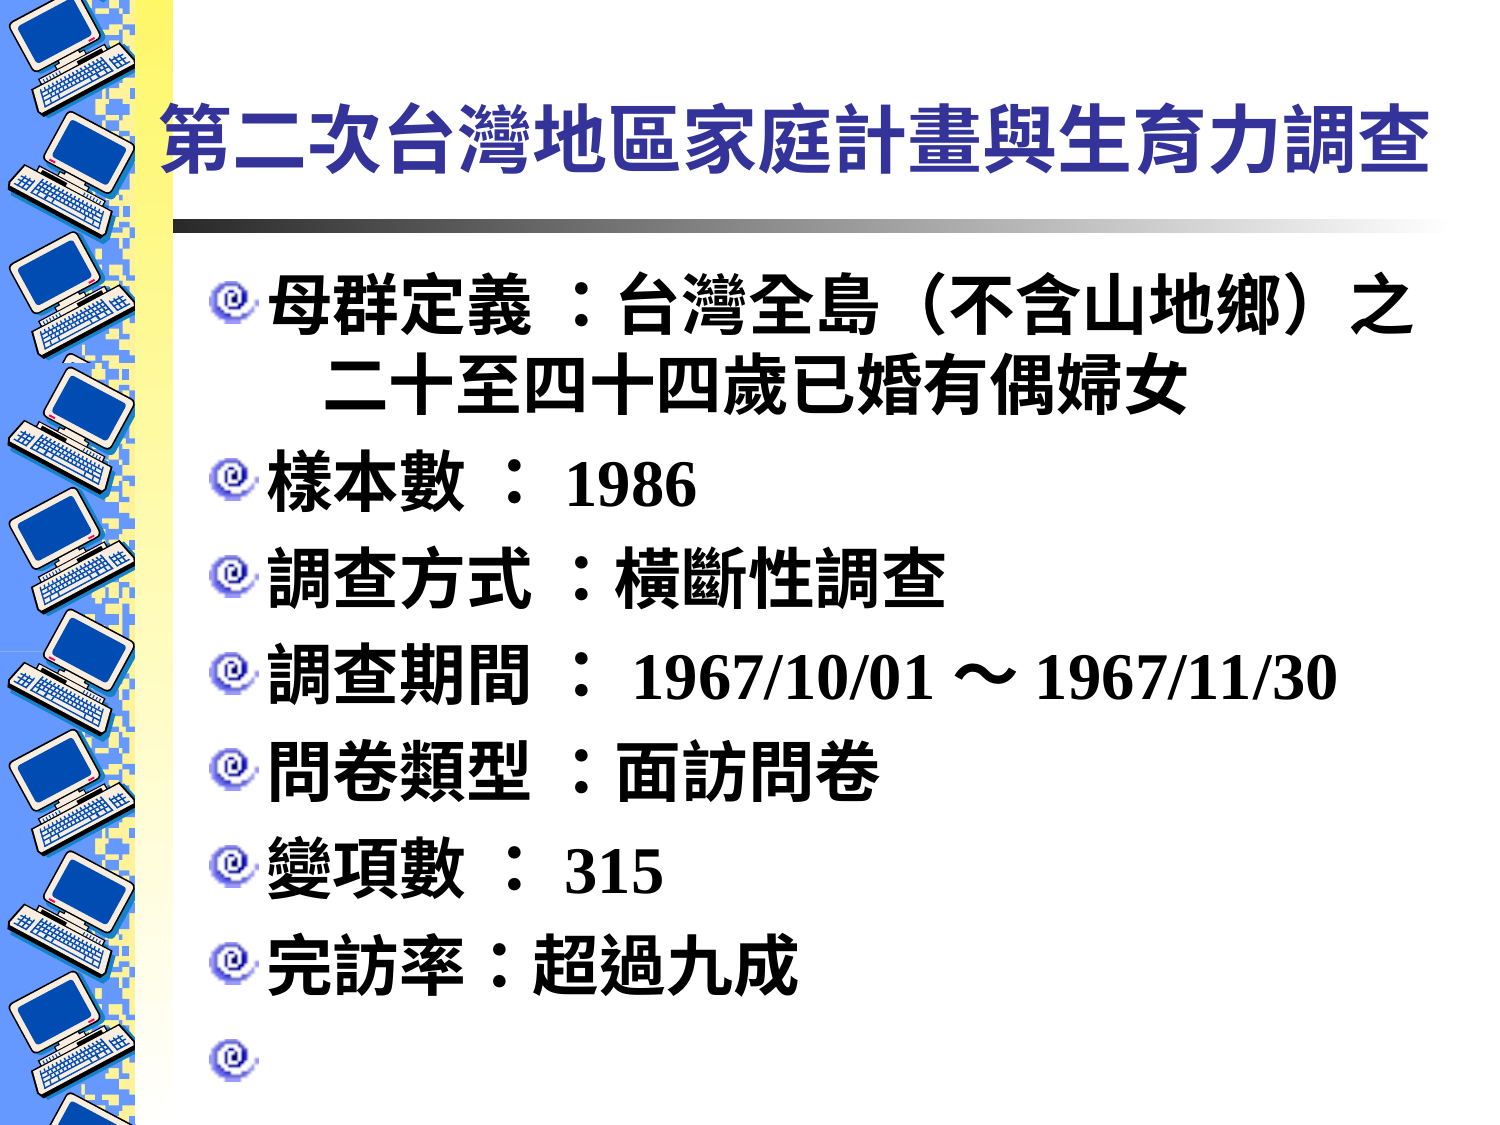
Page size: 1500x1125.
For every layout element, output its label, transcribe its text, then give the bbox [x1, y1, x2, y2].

title 第二次台灣地區家庭計畫與生育力調查 [135, 66, 1474, 193]
list 母群定義 ：台灣全島（不含山地鄉）之二十至四十四歲已婚有偶婦女 樣本數 ：1986 調查方式 ：橫斷性調查 調查期間 ：1967/10/01～1967/11/30 問卷類型 ：面訪問卷 變項數 ：315 完訪率：超過九成 [194, 255, 1470, 1066]
